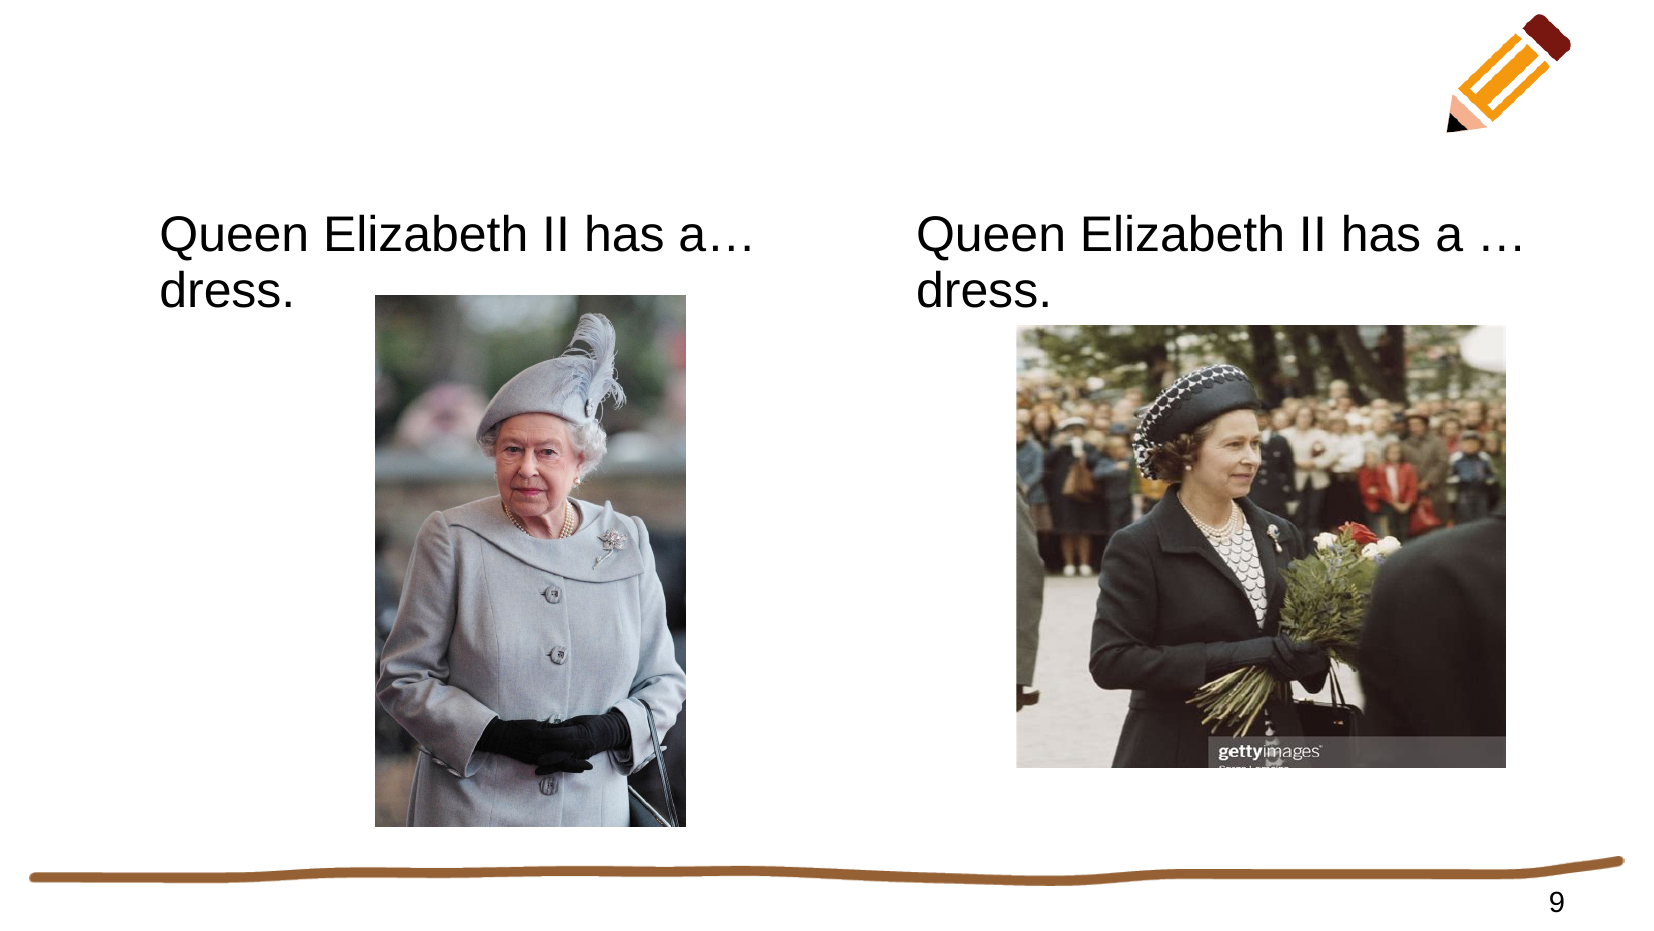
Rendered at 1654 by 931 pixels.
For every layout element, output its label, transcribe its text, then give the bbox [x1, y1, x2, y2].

picture [375, 295, 686, 827]
list Queen Elizabeth II has a… dress. [88, 206, 809, 857]
list Queen Elizabeth II has a … dress. [845, 206, 1566, 857]
picture [1016, 325, 1506, 768]
picture [1446, 14, 1571, 133]
picture [29, 856, 1625, 886]
